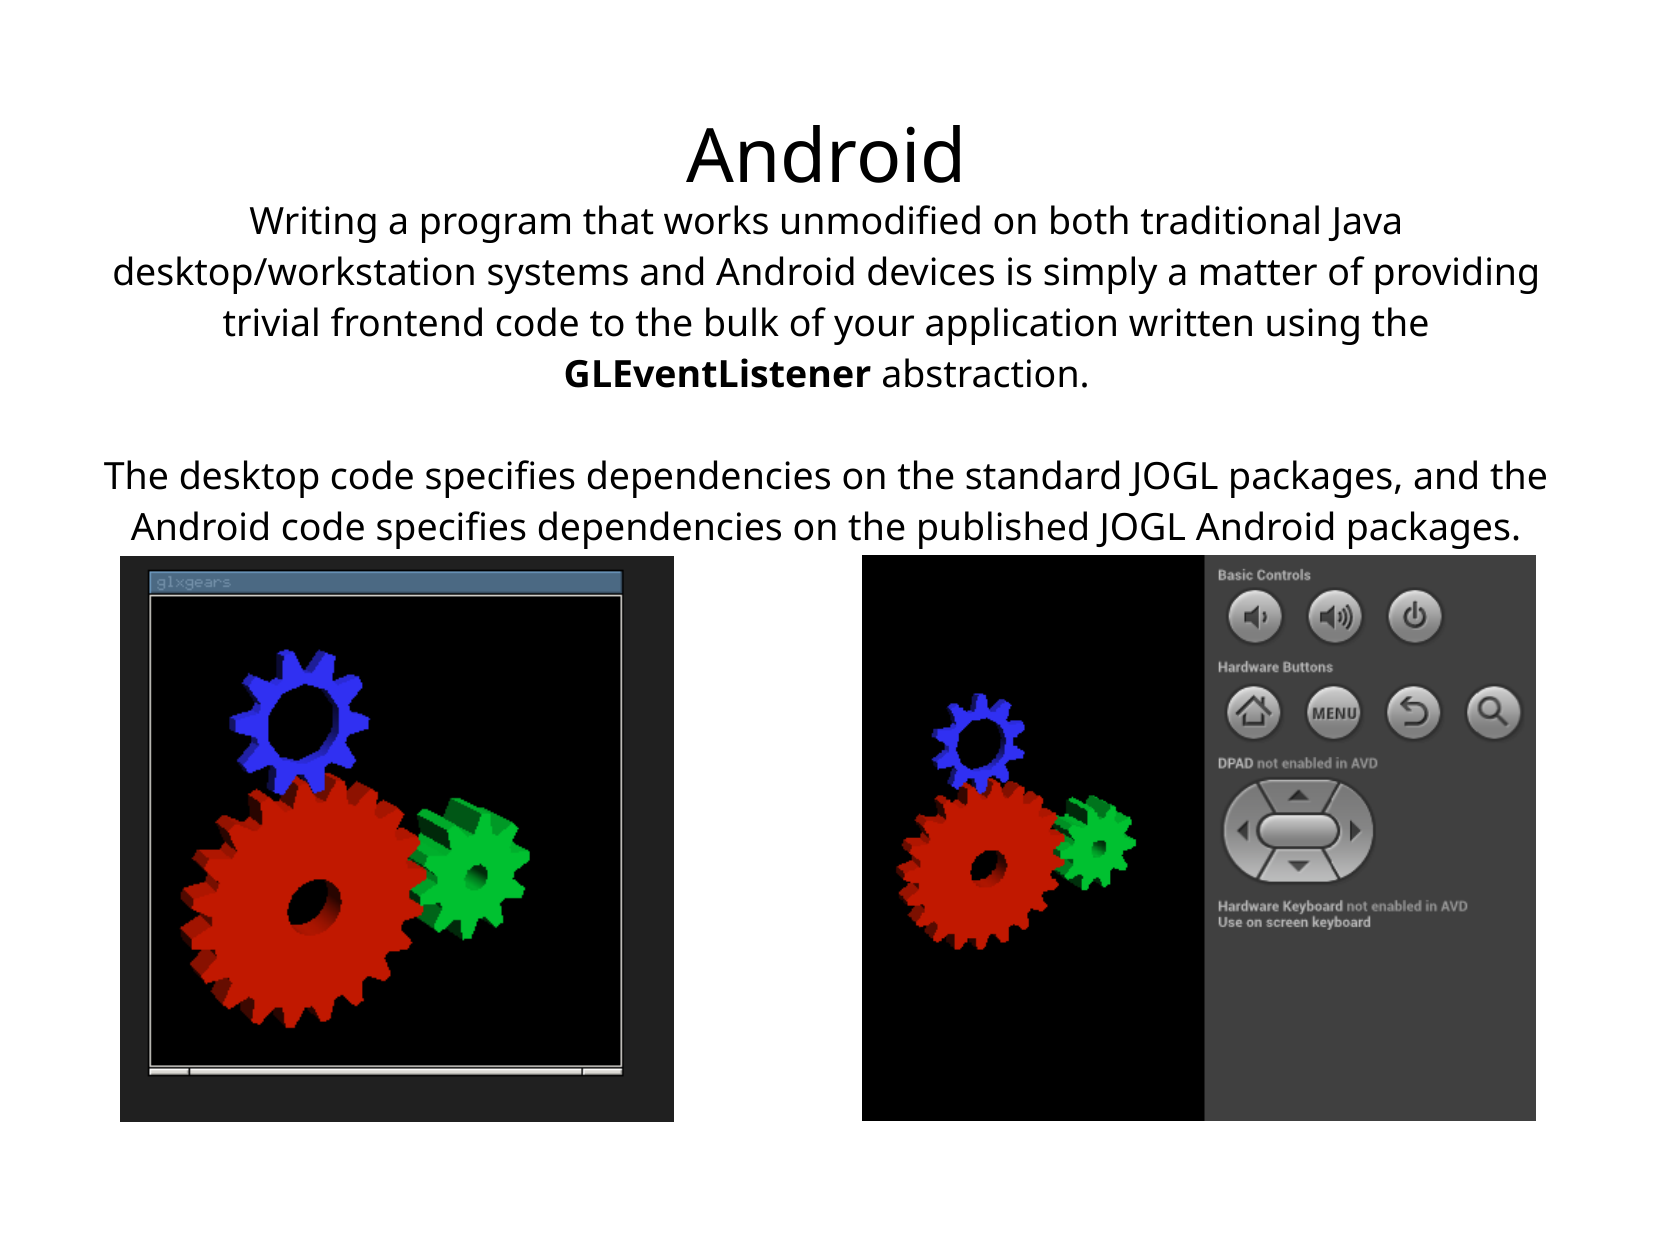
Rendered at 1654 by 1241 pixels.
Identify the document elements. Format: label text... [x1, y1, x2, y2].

subtitle Writing a program that works unmodified on both traditional Java desktop/workstation systems and Android devices is simply a matter of providing trivial frontend code to the bulk of your application written using the GLEventListener abstraction. The desktop code specifies dependencies on the standard JOGL packages, and the Android code specifies dependencies on the published JOGL Android packages. [82, 236, 1571, 510]
title Android [82, 49, 1571, 236]
title Android [484, 216, 496, 232]
title Android [360, 216, 372, 232]
picture [120, 556, 674, 1123]
picture [862, 555, 1536, 1121]
title Android [424, 216, 436, 232]
